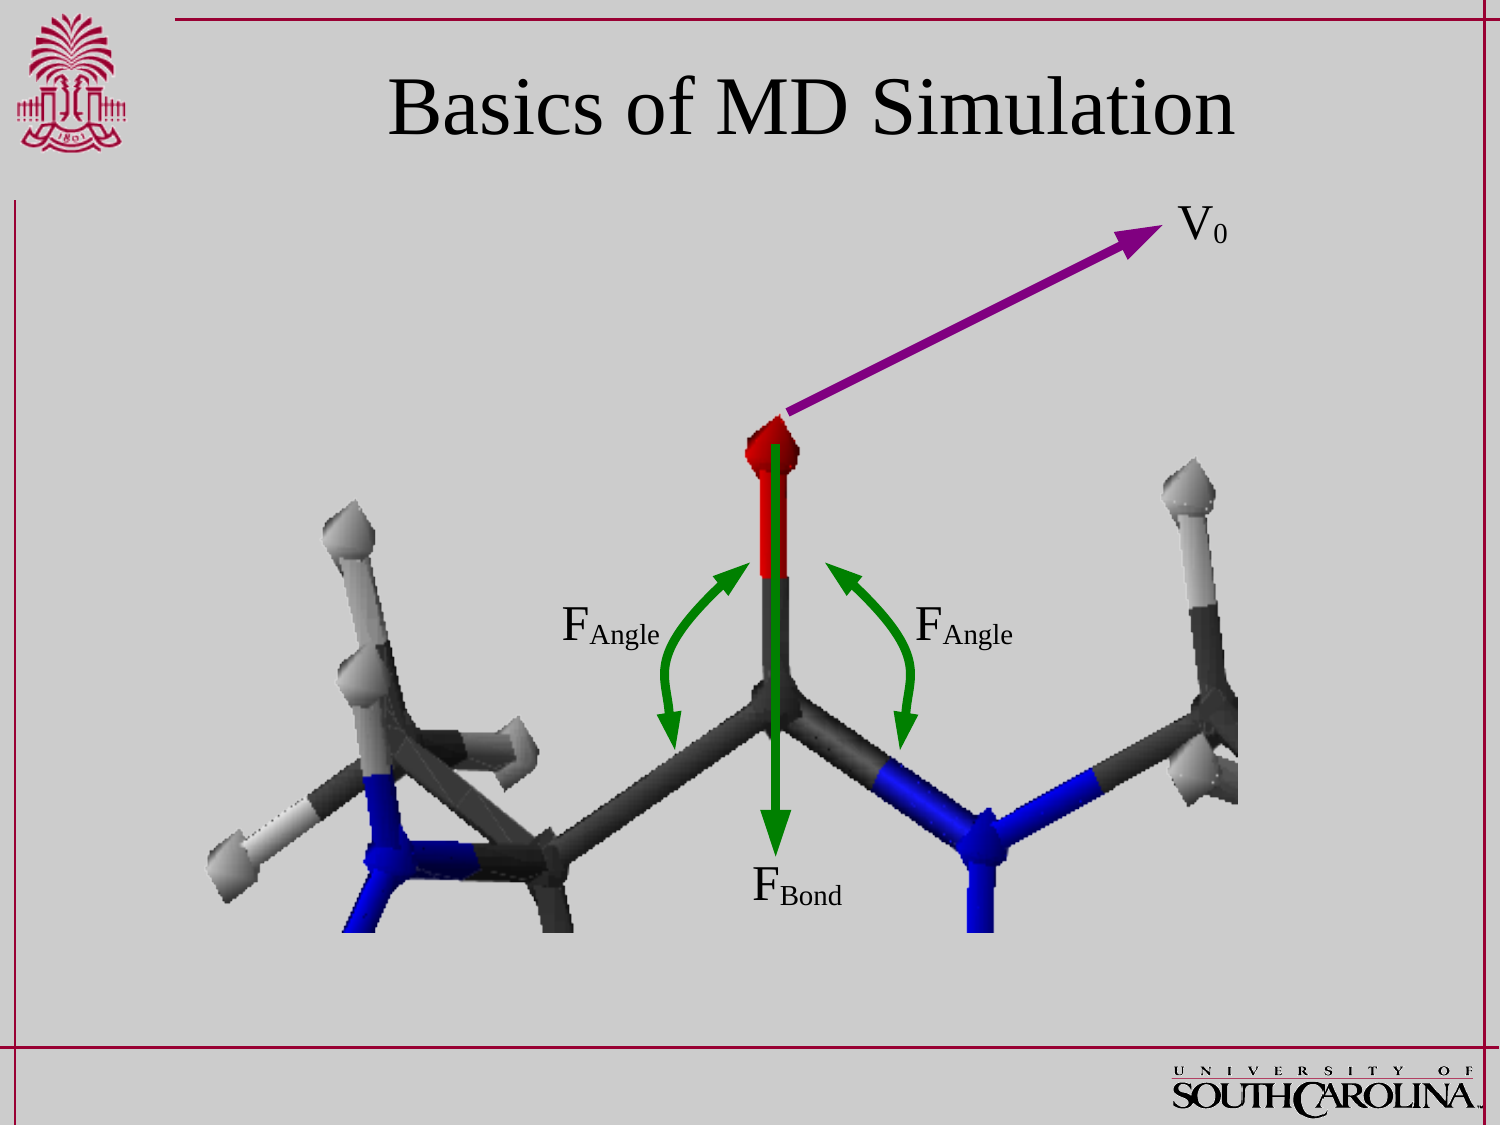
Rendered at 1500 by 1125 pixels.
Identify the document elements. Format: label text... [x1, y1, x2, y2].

picture [150, 374, 1238, 933]
text_box V0 [1162, 187, 1243, 275]
text_box FAngle [546, 588, 676, 676]
title Basics of MD Simulation [174, 24, 1450, 188]
picture [1162, 1049, 1483, 1125]
text_box FBond [737, 848, 858, 936]
text_box FAngle [900, 588, 1029, 676]
picture [12, 12, 131, 155]
